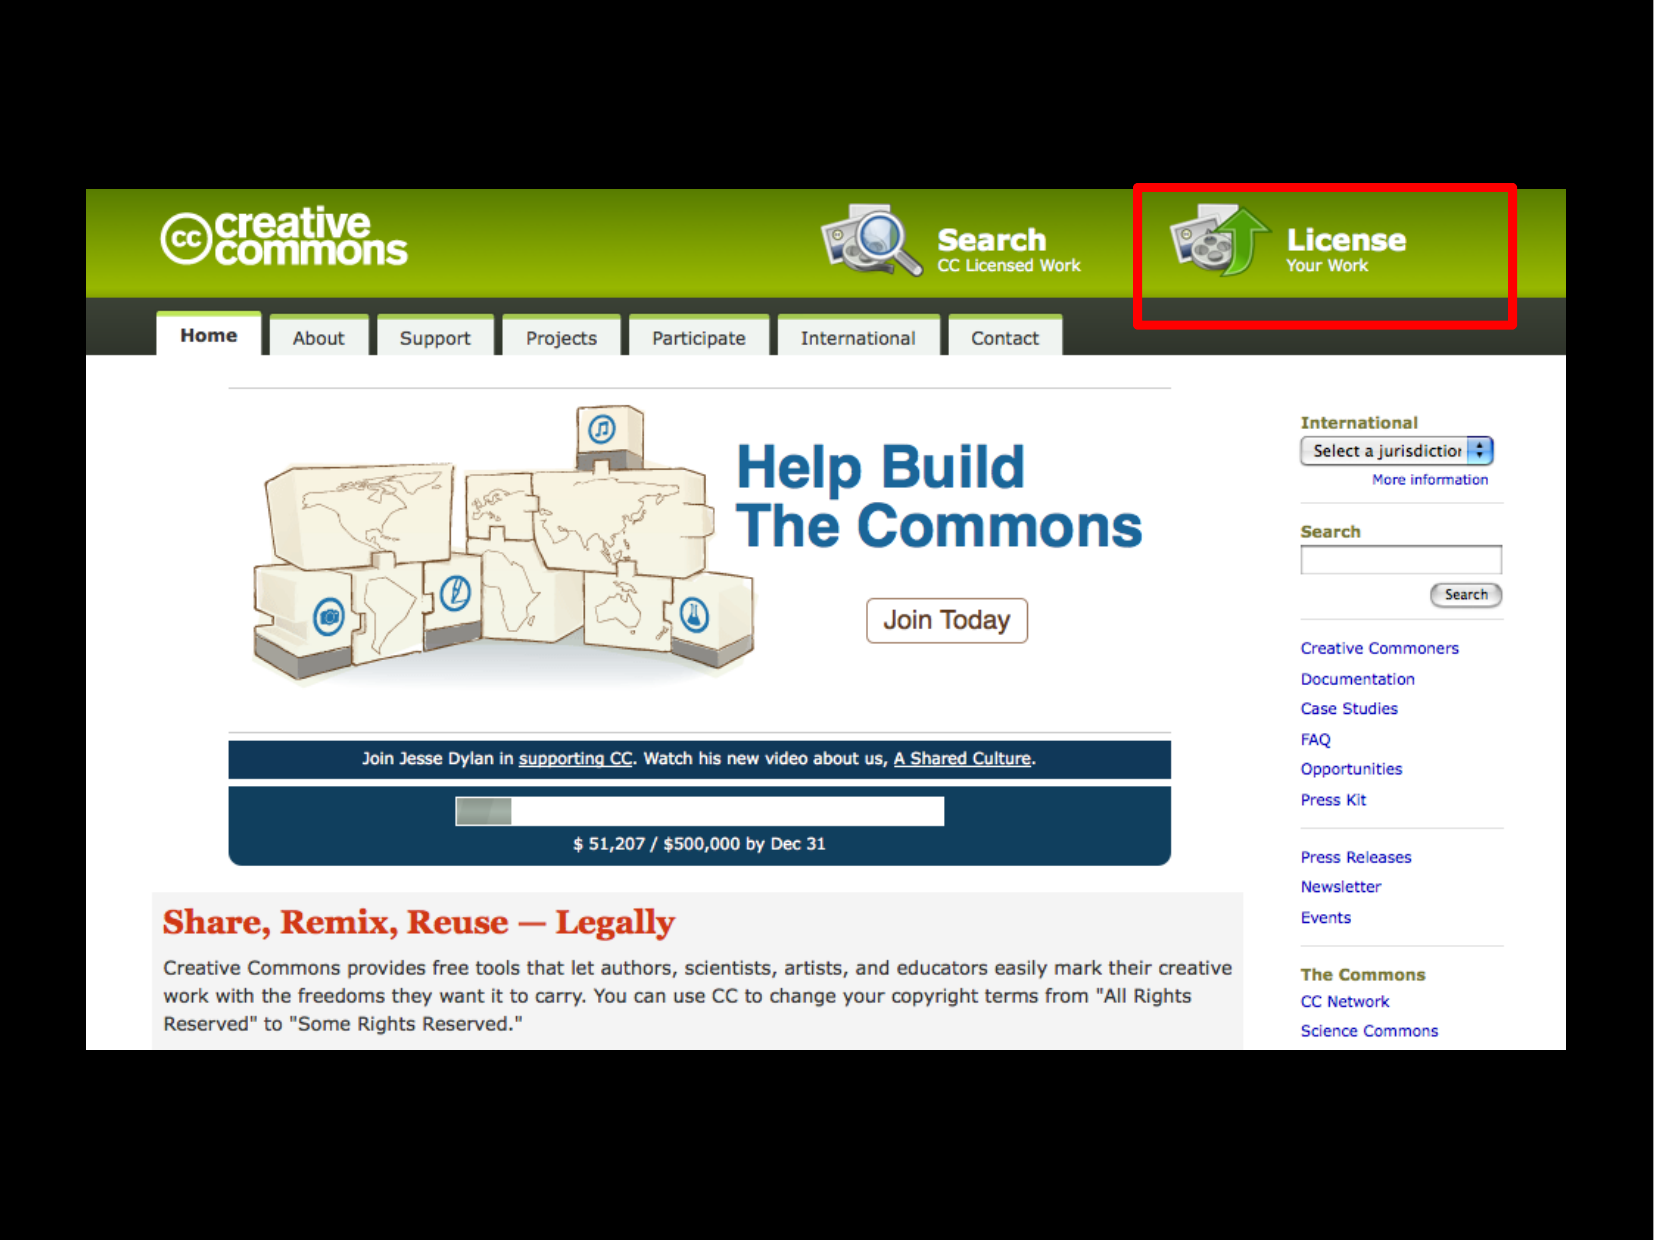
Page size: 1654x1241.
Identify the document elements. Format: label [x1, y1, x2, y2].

picture [1143, 192, 1508, 320]
picture [86, 189, 1566, 1050]
